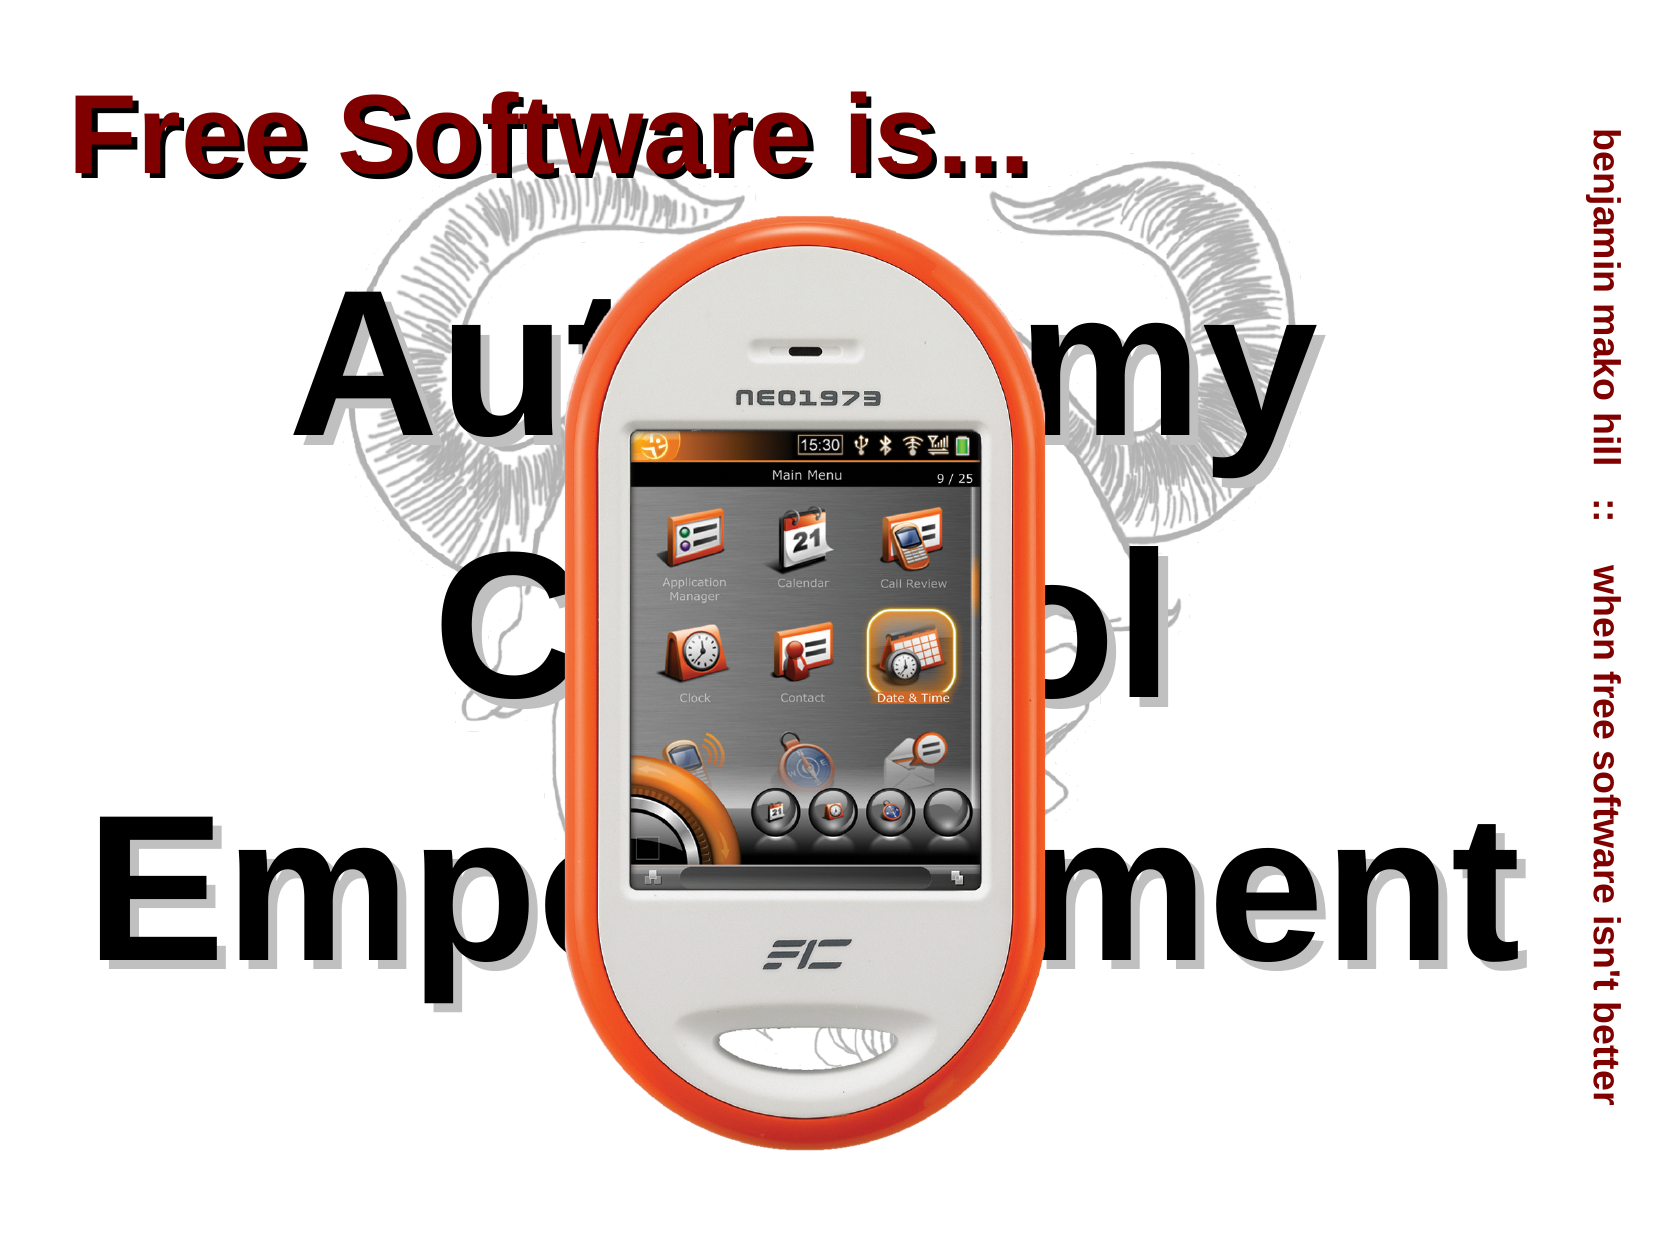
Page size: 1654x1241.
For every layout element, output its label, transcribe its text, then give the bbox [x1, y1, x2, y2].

title Free Software is... [68, 31, 1542, 239]
picture [255, 196, 1356, 1167]
list Autonomy Control Empowerment [74, 247, 1534, 1172]
